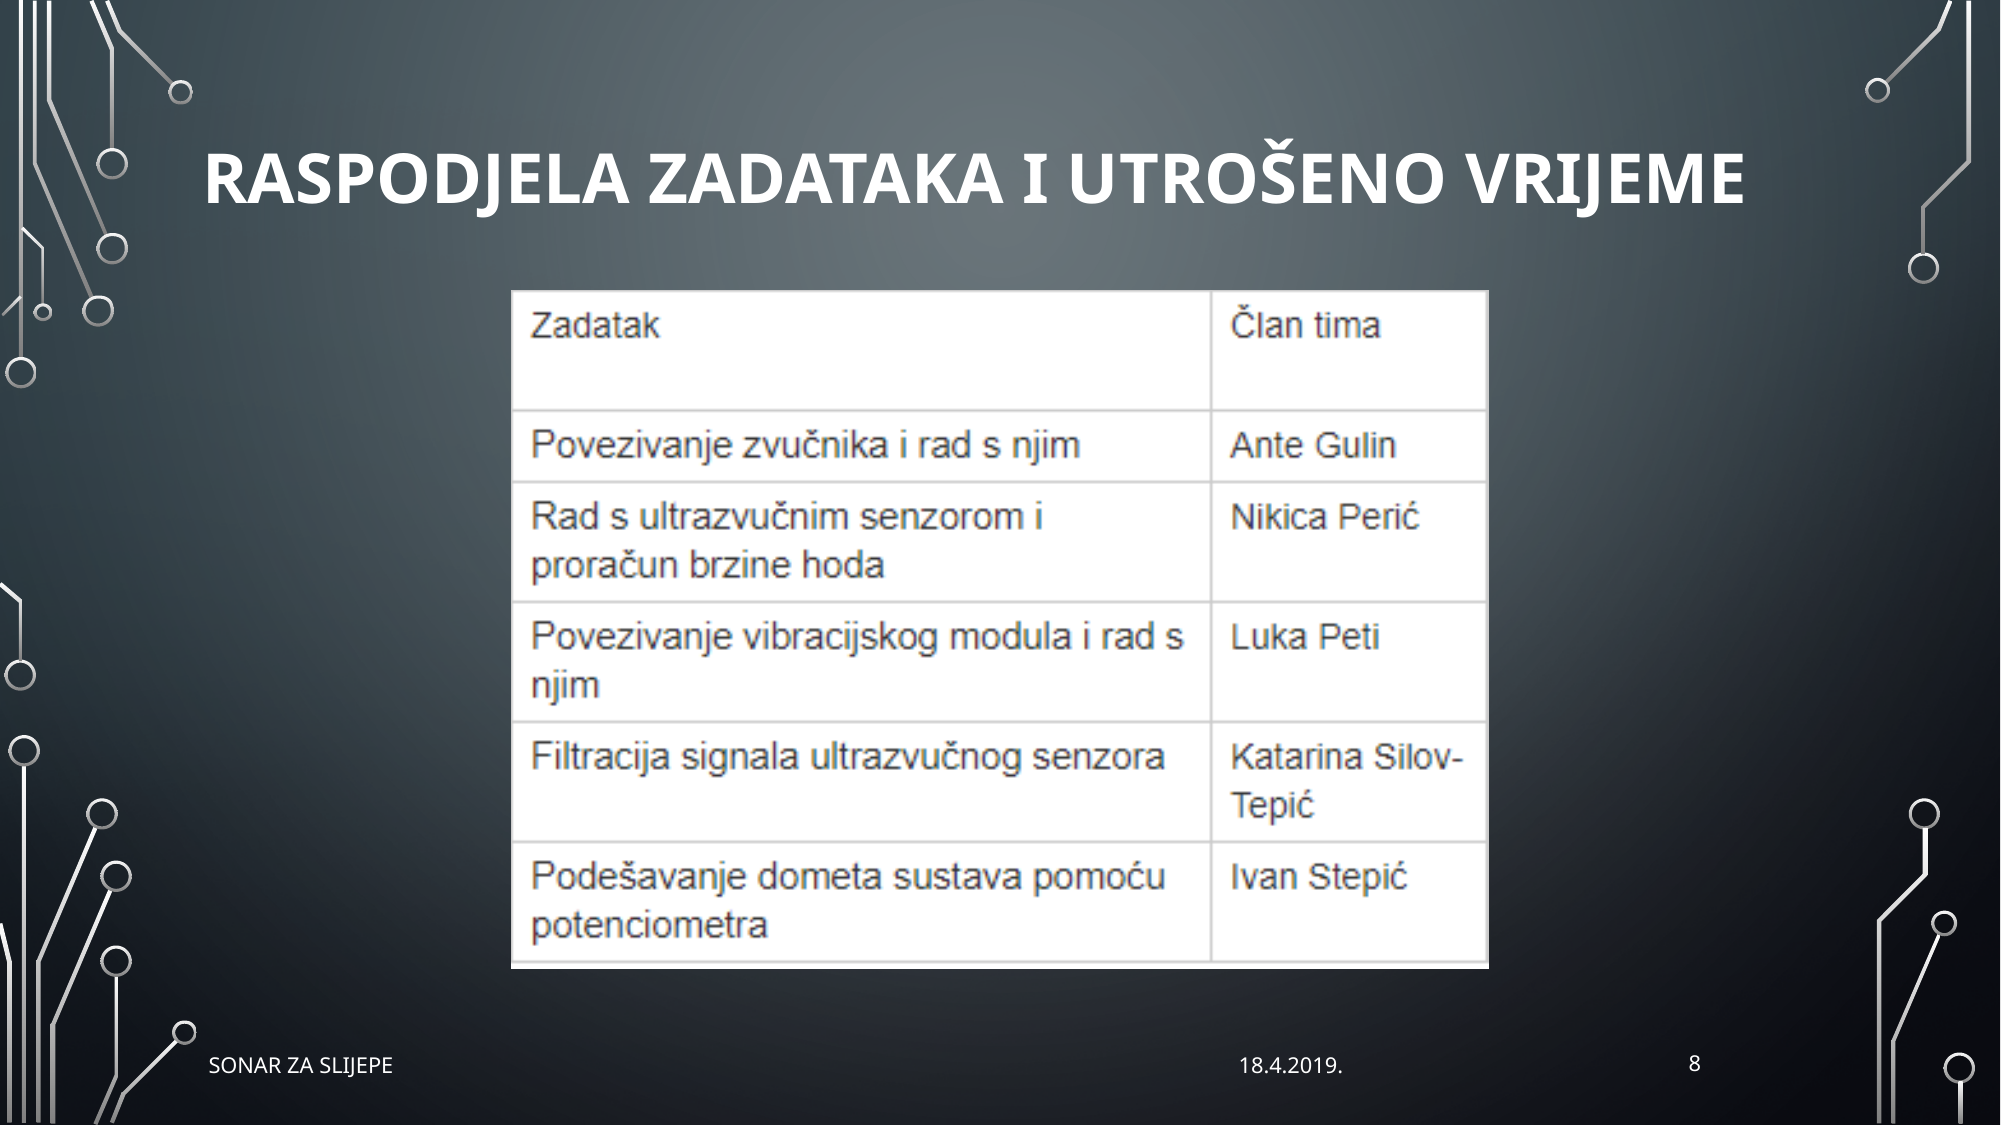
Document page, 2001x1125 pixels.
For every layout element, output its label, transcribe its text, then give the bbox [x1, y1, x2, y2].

text_box Sonar za slijepe [193, 1034, 1218, 1095]
text_box [1673, 1034, 1801, 1095]
picture [511, 290, 1489, 969]
text_box 18.4.2019. [1223, 1034, 1673, 1095]
title Raspodjela zadataka i utrošeno vrijeme [187, 101, 1813, 344]
